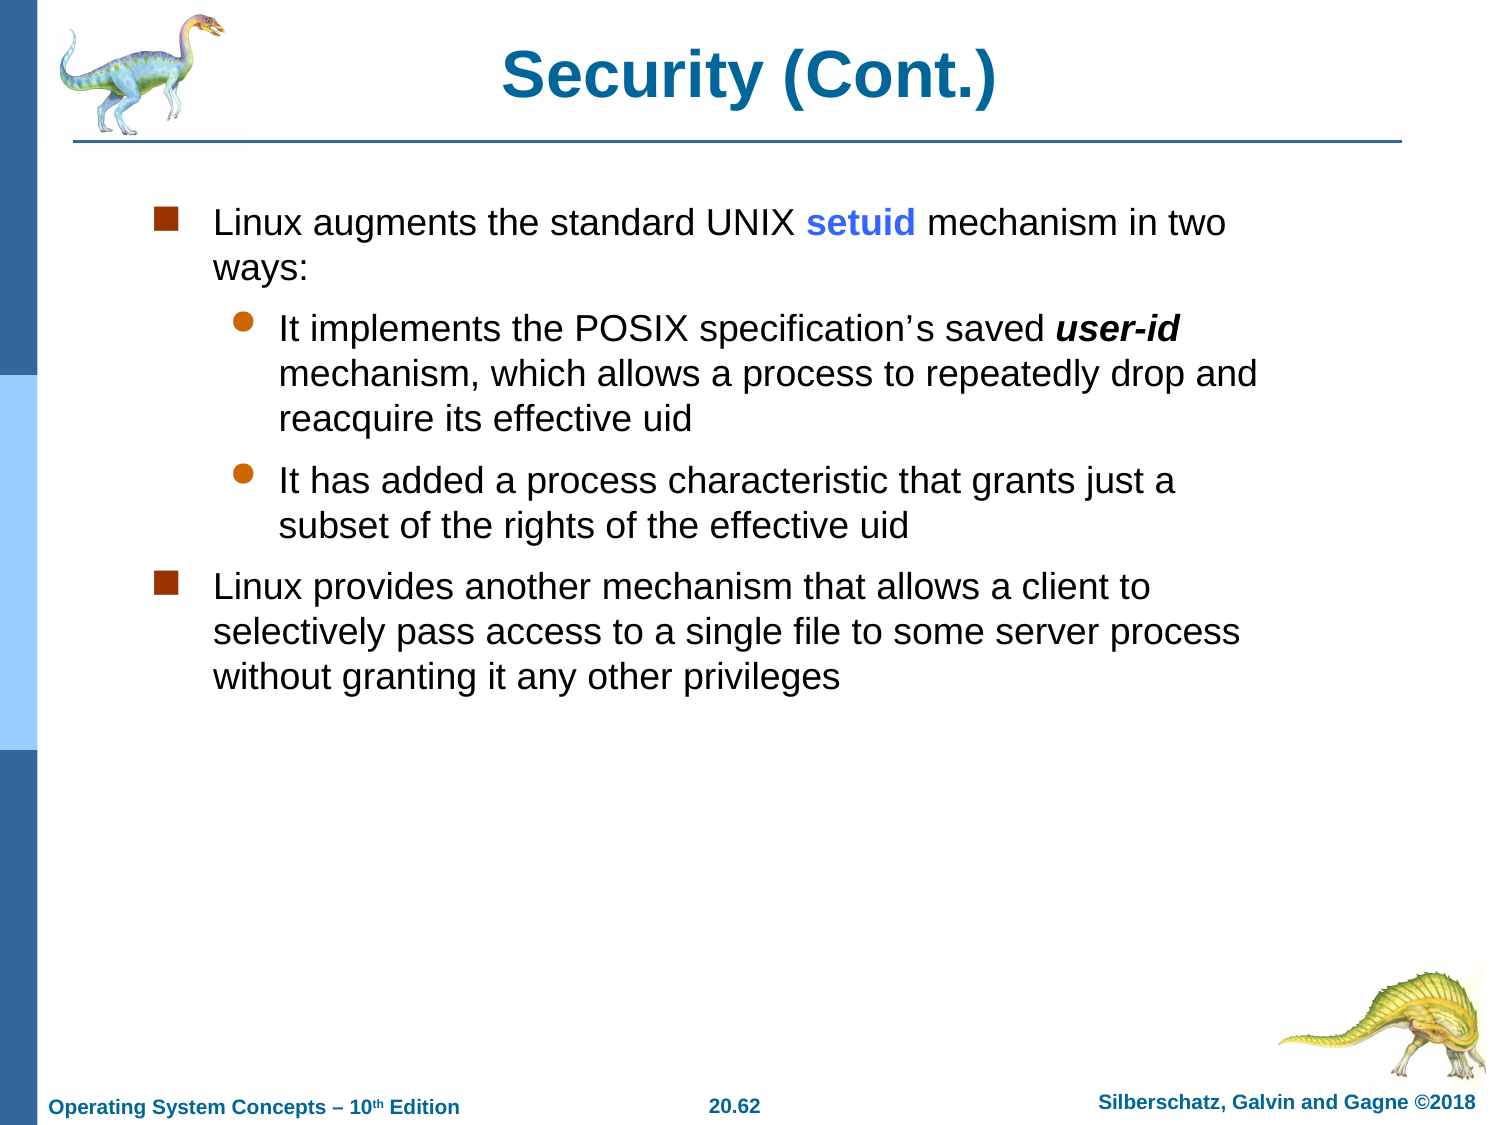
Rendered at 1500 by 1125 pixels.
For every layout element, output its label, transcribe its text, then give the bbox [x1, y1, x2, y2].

picture [1275, 959, 1486, 1090]
list Linux augments the standard UNIX setuid mechanism in two ways: It implements the POSIX specification’s saved user-id mechanism, which allows a process to repeatedly drop and reacquire its effective uid It has added a process characteristic that grants just a subset of the rights of the effective uid Linux provides another mechanism that allows a client to selectively pass access to a single file to some server process without granting it any other privileges [141, 190, 1293, 934]
title Security (Cont.) [75, 24, 1426, 119]
picture [46, 0, 243, 149]
picture [1415, 1094, 1423, 1099]
